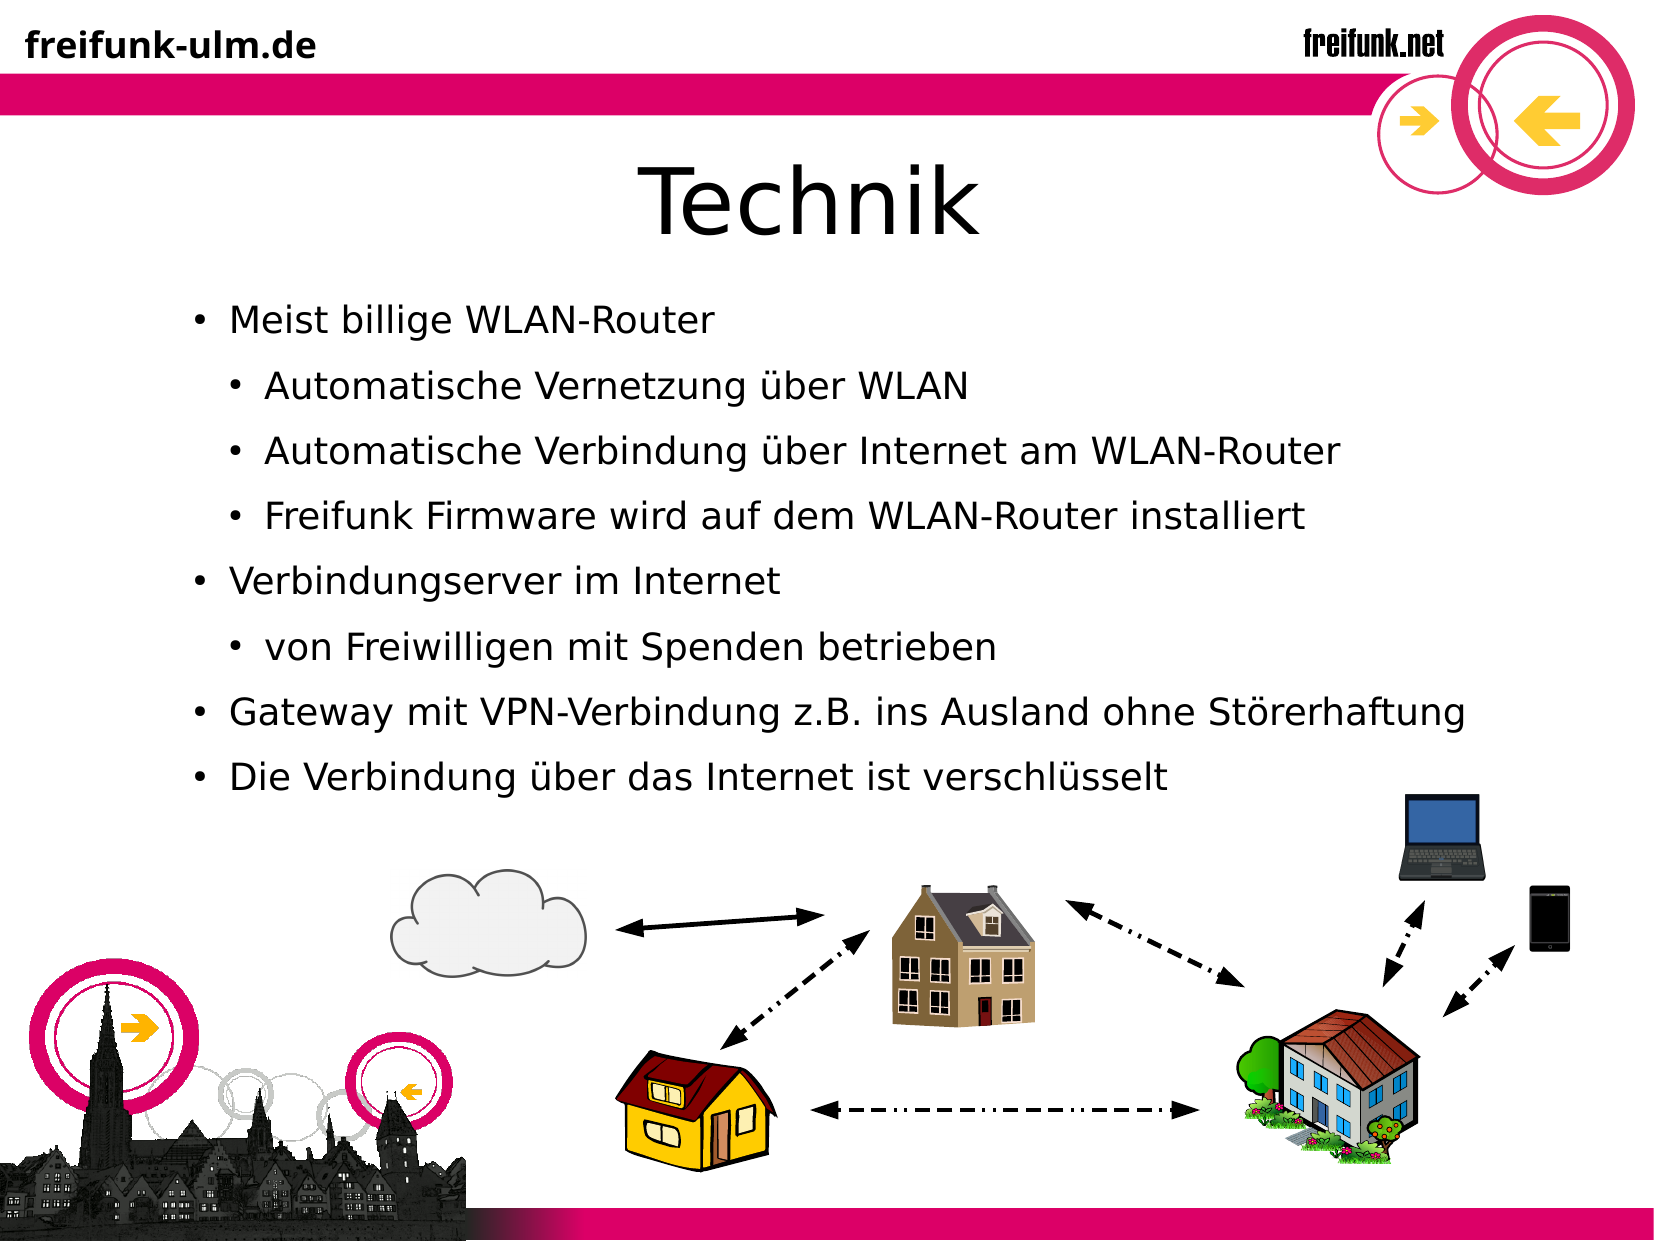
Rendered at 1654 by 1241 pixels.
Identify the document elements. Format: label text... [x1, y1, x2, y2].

picture [1395, 794, 1489, 886]
title Technik [180, 196, 1441, 270]
picture [1528, 884, 1572, 953]
picture [0, 15, 1636, 196]
picture [0, 869, 1654, 1241]
text_box Meist billige WLAN-Router Automatische Vernetzung über WLAN Automatische Verbindung über Internet am WLAN-Router Freifunk Firmware wird auf dem WLAN-Router installiert Verbindungserver im Internet von Freiwilligen mit Spenden betrieben Gateway mit VPN-Verbindung z.B. ins Ausland ohne Störerhaftung Die Verbindung über das Internet ist verschlüsselt [105, 270, 1514, 868]
